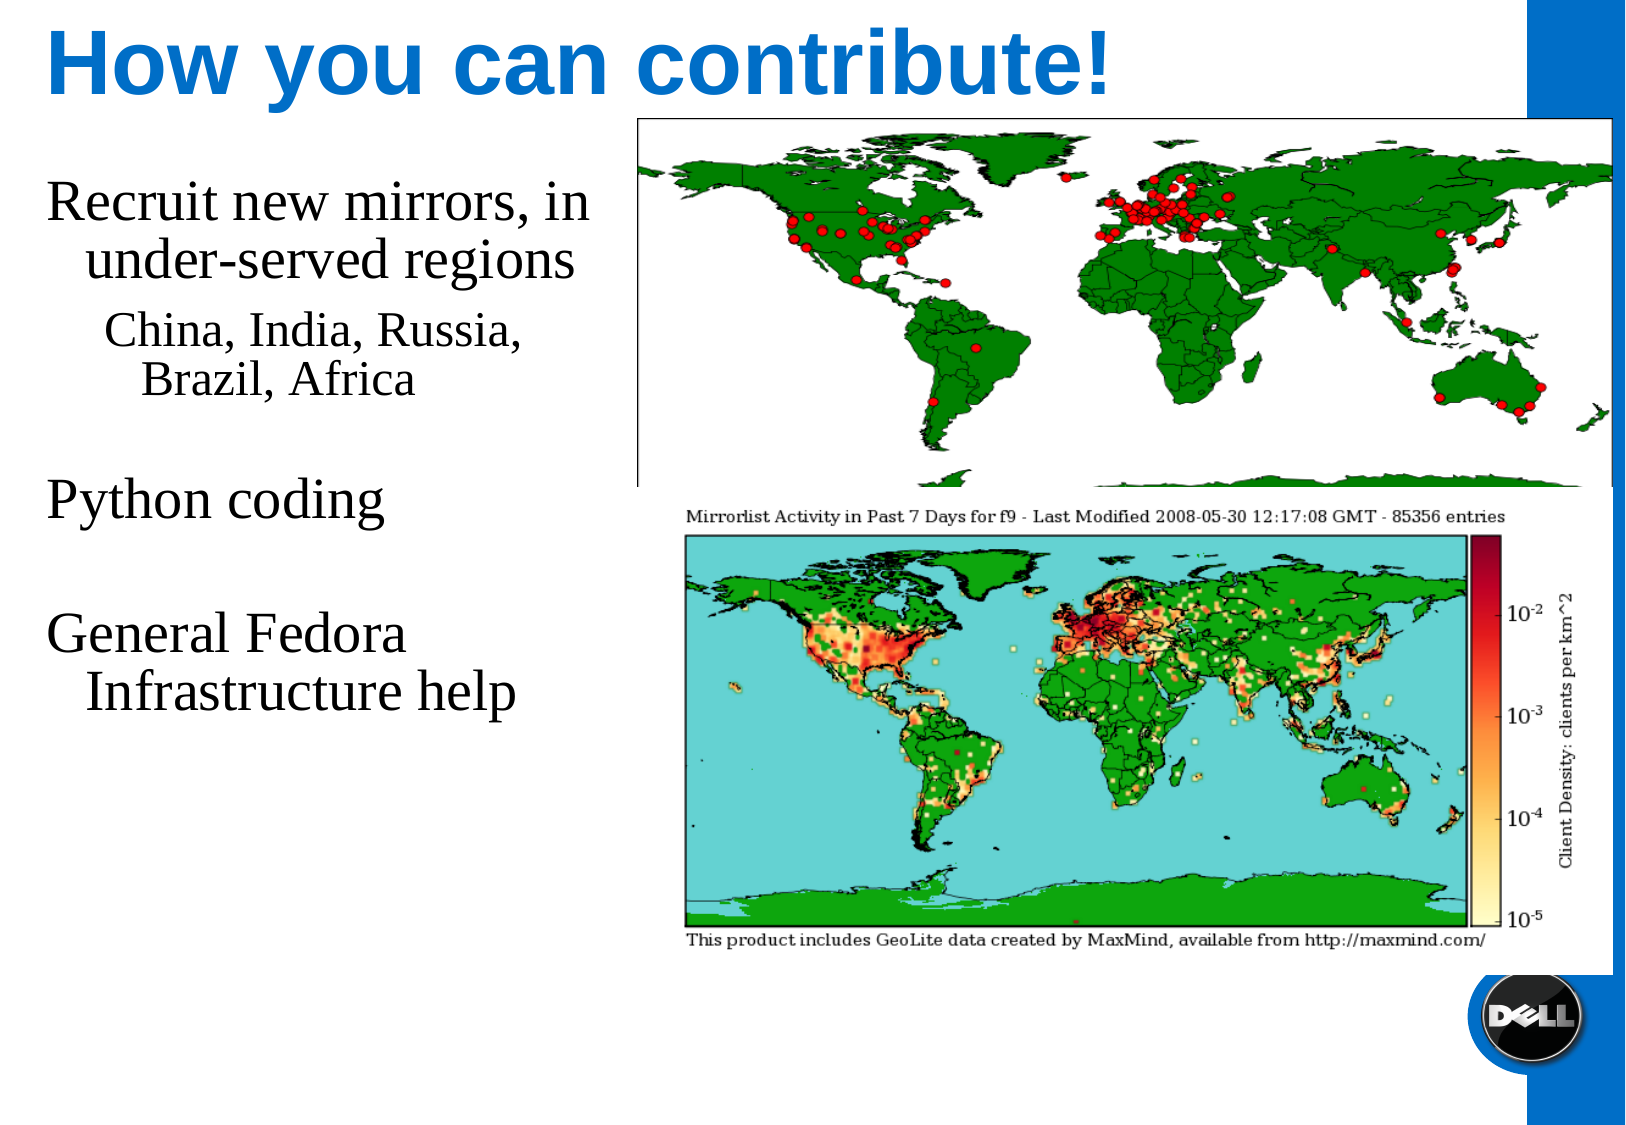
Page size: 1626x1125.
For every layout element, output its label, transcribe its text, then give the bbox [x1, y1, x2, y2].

picture [637, 118, 1613, 1074]
title How you can contribute! [45, 19, 1452, 127]
list Recruit new mirrors, in under-served regions China, India, Russia, Brazil, Africa Python coding General Fedora Infrastructure help [46, 174, 601, 813]
